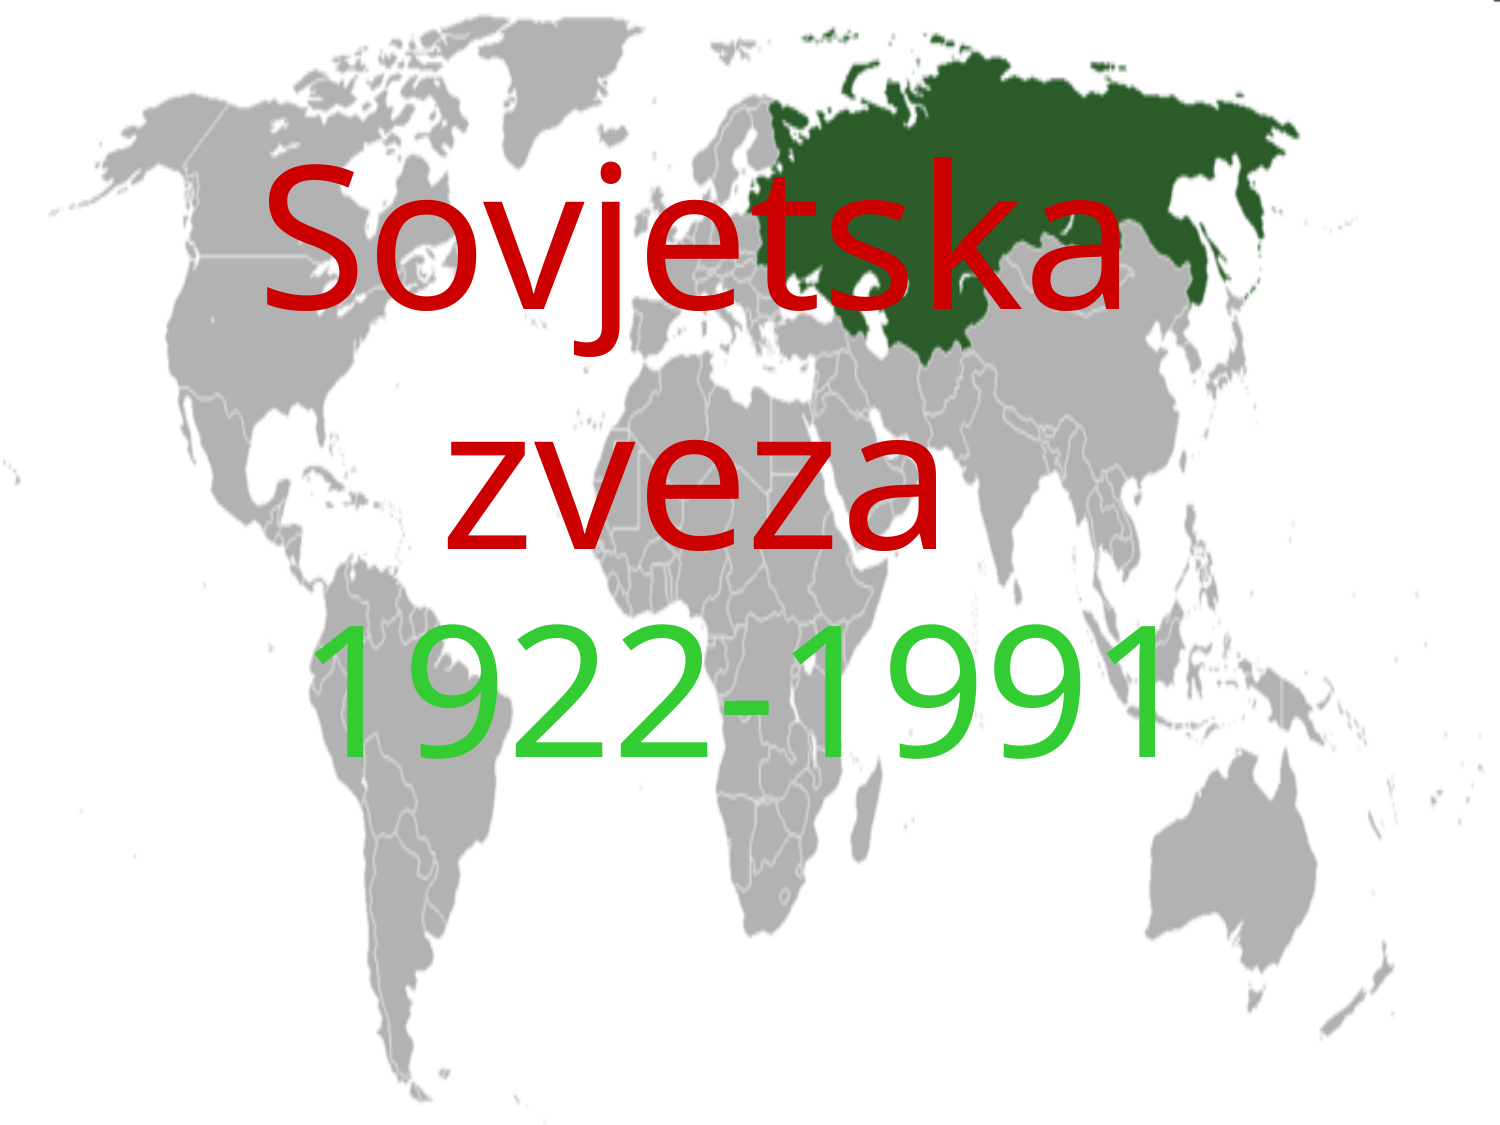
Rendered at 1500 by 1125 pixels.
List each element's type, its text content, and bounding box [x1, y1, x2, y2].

picture [0, 0, 1500, 1125]
subtitle 1922-1991 [194, 566, 1299, 811]
title Sovjetska zveza [242, 208, 1152, 492]
